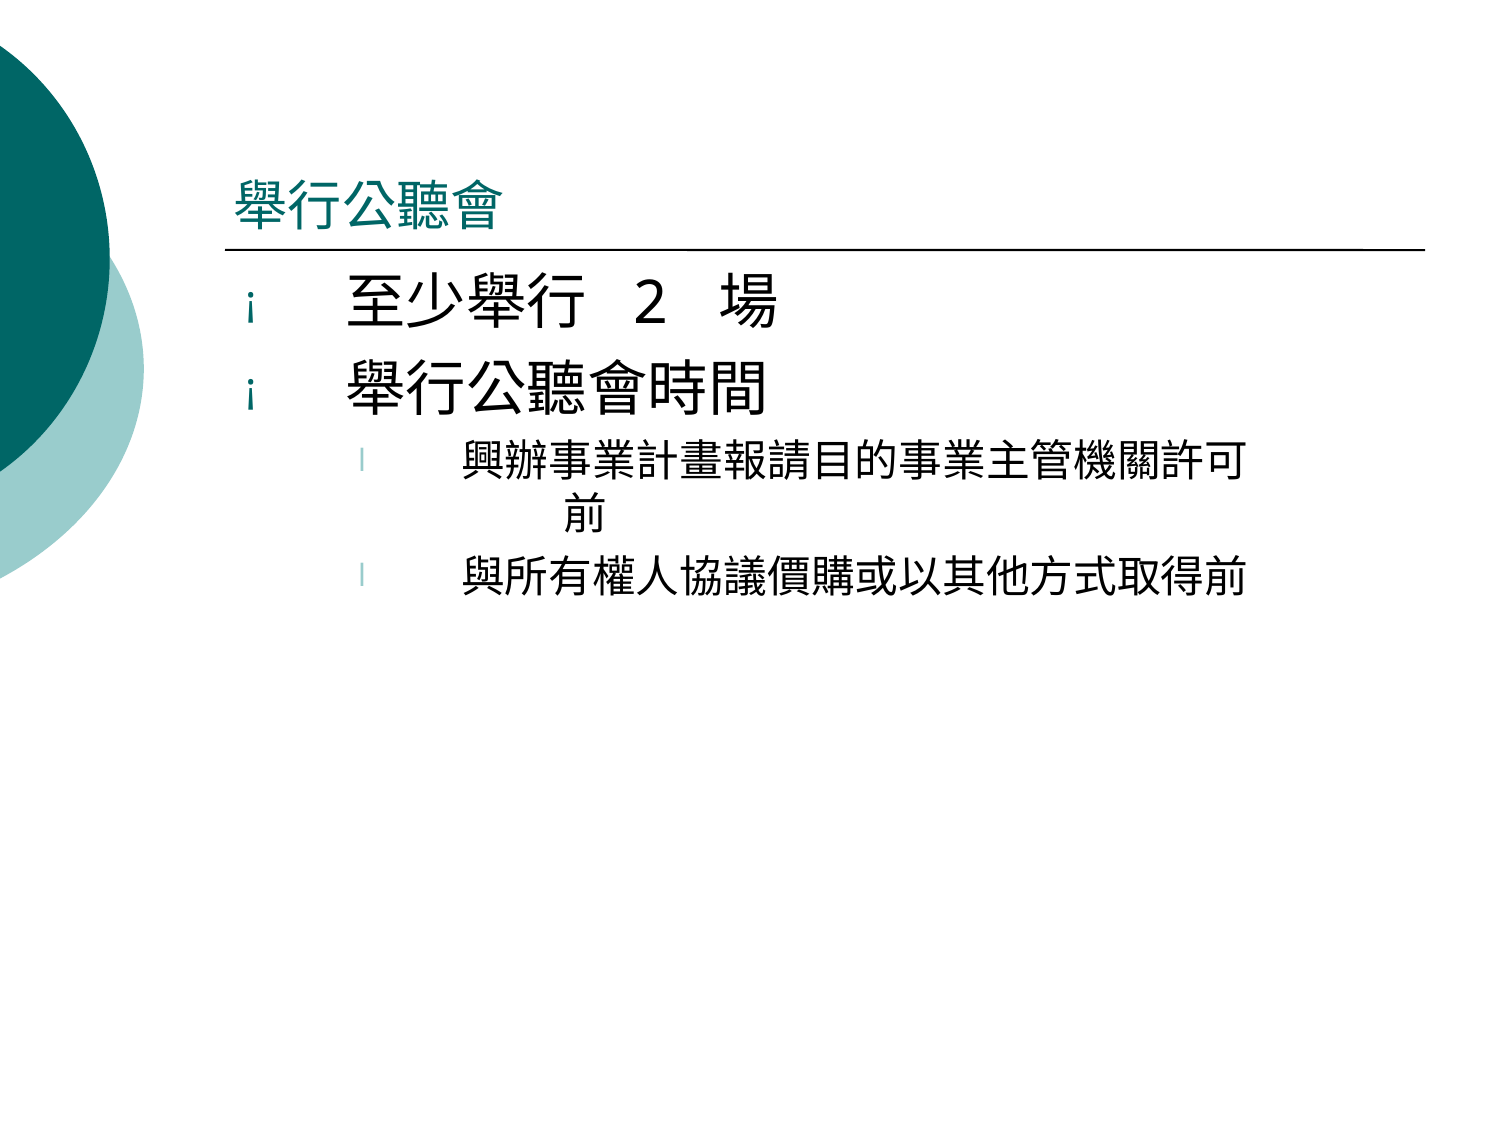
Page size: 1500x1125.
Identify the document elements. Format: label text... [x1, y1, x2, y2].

list 至少舉行 2 場 舉行公聽會時間 興辦事業計畫報請目的事業主管機關許可前 與所有權人協議價購或以其他方式取得前 [230, 255, 1294, 1071]
text_box 舉行公聽會 [218, 137, 1456, 244]
